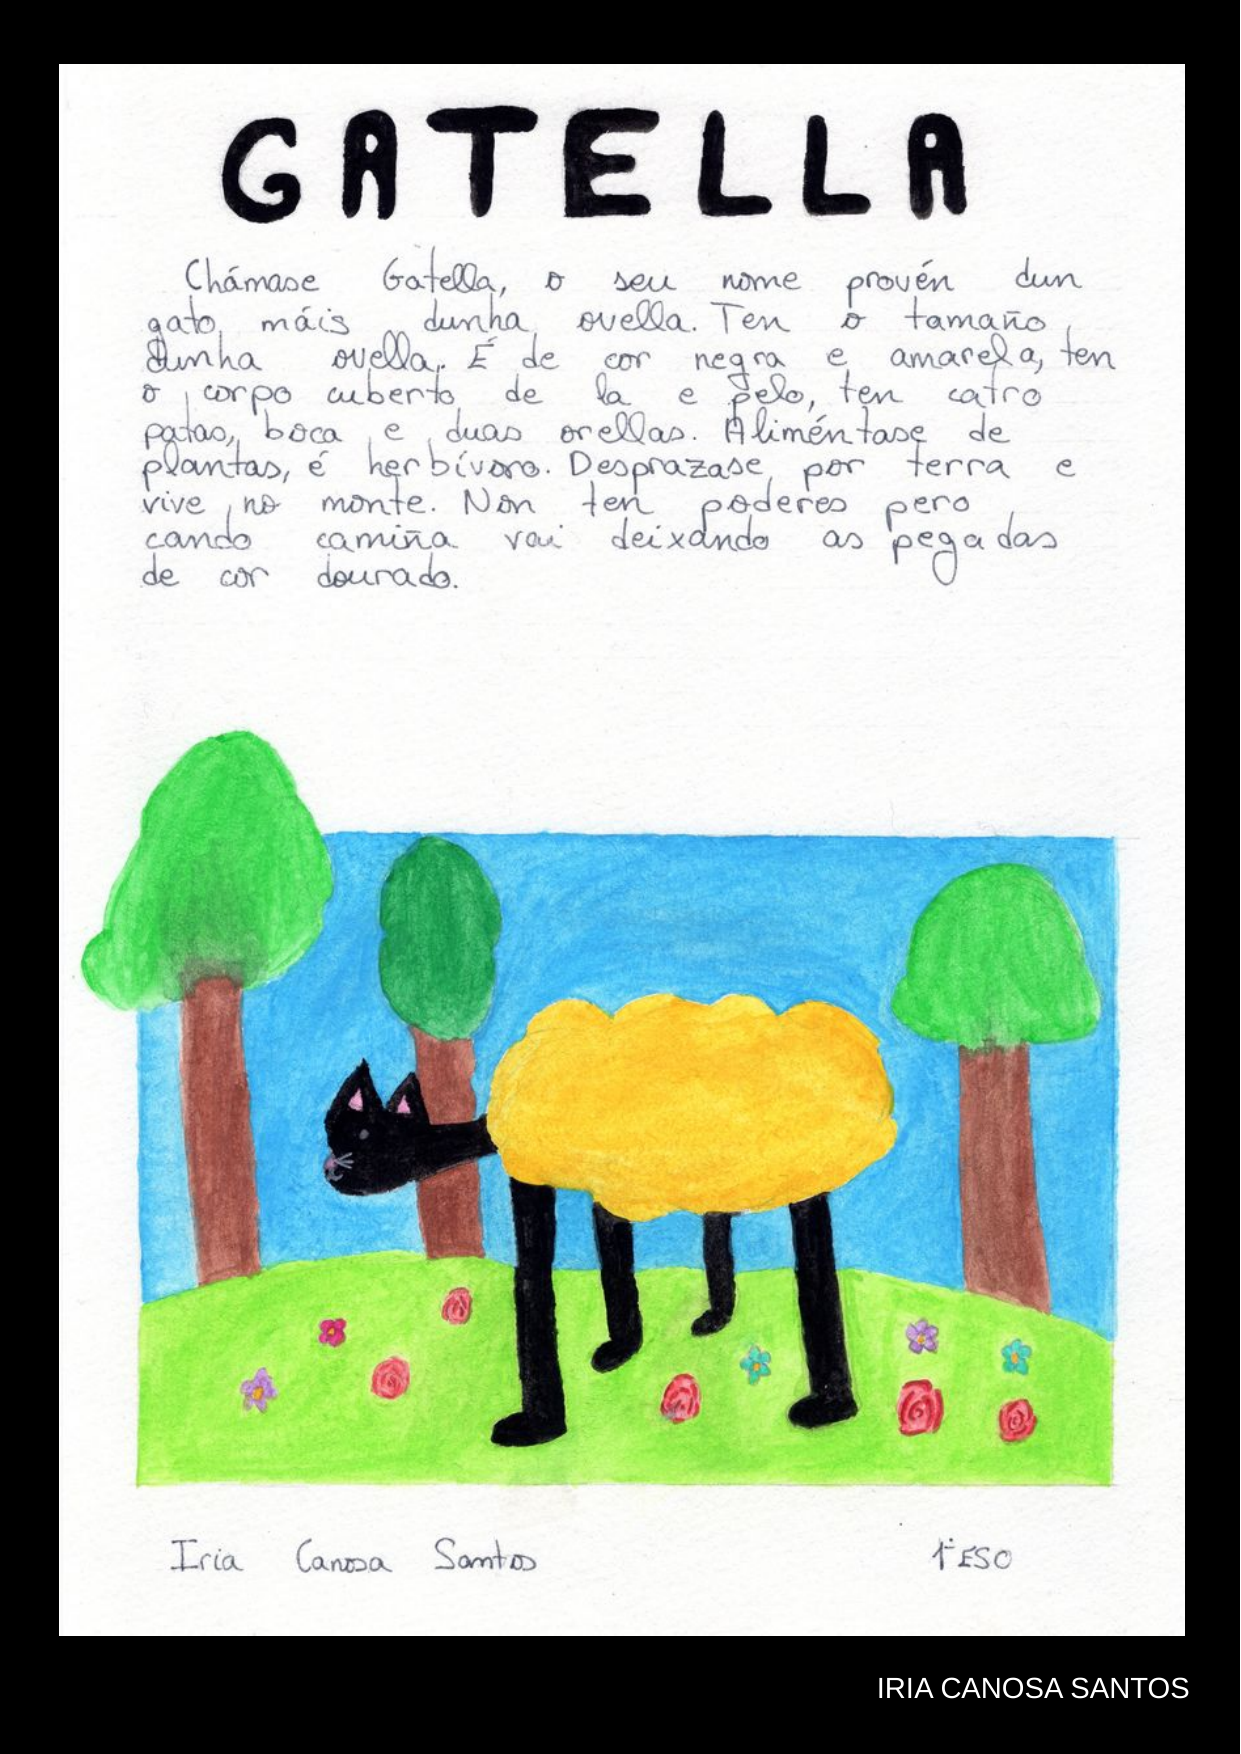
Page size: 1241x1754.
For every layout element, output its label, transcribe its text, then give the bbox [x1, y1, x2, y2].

text_box IRIA CANOSA SANTOS [862, 1665, 1211, 1713]
picture [59, 64, 1185, 1636]
